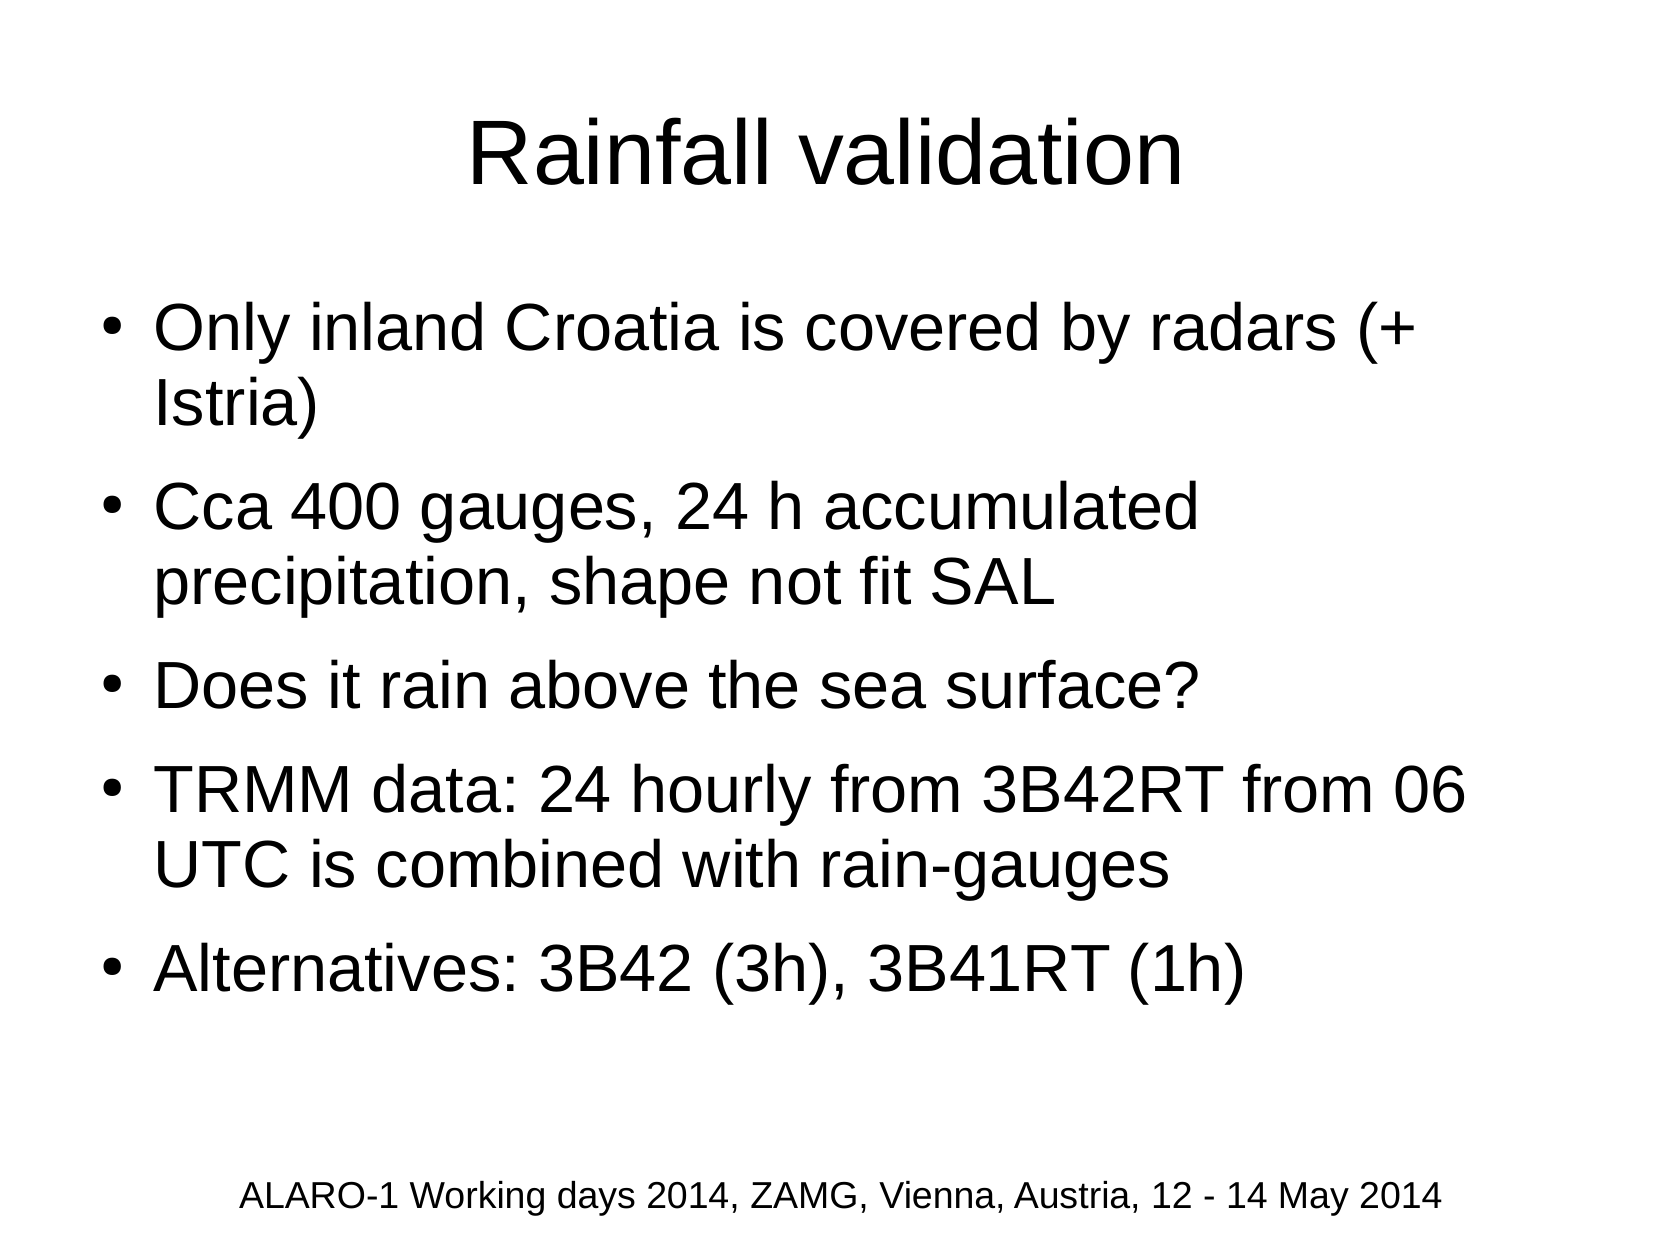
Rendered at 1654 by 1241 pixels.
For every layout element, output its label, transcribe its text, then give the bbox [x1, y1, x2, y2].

list Only inland Croatia is covered by radars (+ Istria) Cca 400 gauges, 24 h accumulated precipitation, shape not fit SAL Does it rain above the sea surface? TRMM data: 24 hourly from 3B42RT from 06 UTC is combined with rain-gauges Alternatives: 3B42 (3h), 3B41RT (1h) [82, 290, 1571, 1109]
text_box ALARO-1 Working days 2014, ZAMG, Vienna, Austria, 12 - 14 May 2014 [224, 1167, 1467, 1225]
title Rainfall validation [82, 49, 1571, 257]
